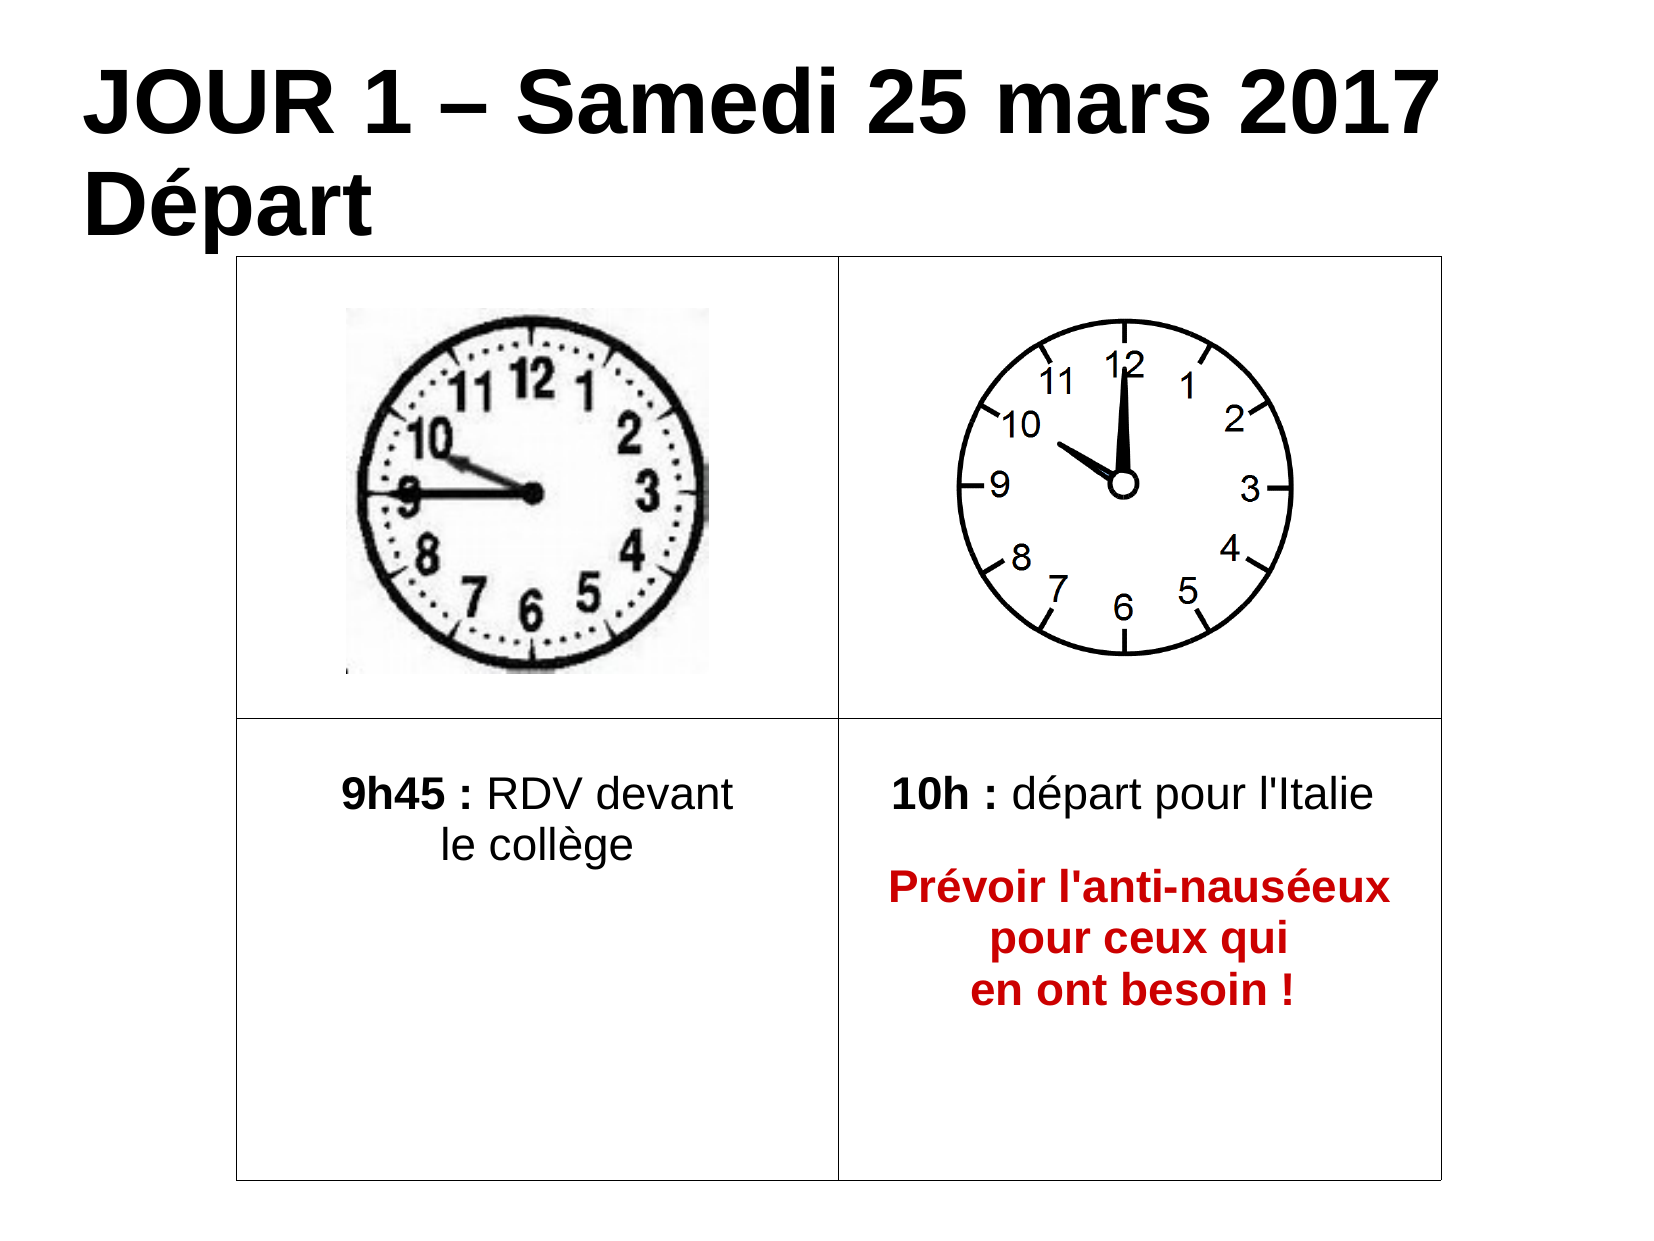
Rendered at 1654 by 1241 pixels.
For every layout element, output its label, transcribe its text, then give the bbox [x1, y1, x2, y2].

table_cell 9h45 : RDV devant le collège [237, 719, 838, 1180]
table_header [237, 257, 838, 718]
picture [956, 318, 1297, 657]
table_header [839, 257, 1441, 718]
picture [346, 308, 709, 674]
table_cell 10h : départ pour l'Italie Prévoir l'anti-nauséeux pour ceux qui en ont besoin ! [839, 719, 1441, 1180]
title JOUR 1 – Samedi 25 mars 2017 Départ [82, 49, 1571, 257]
